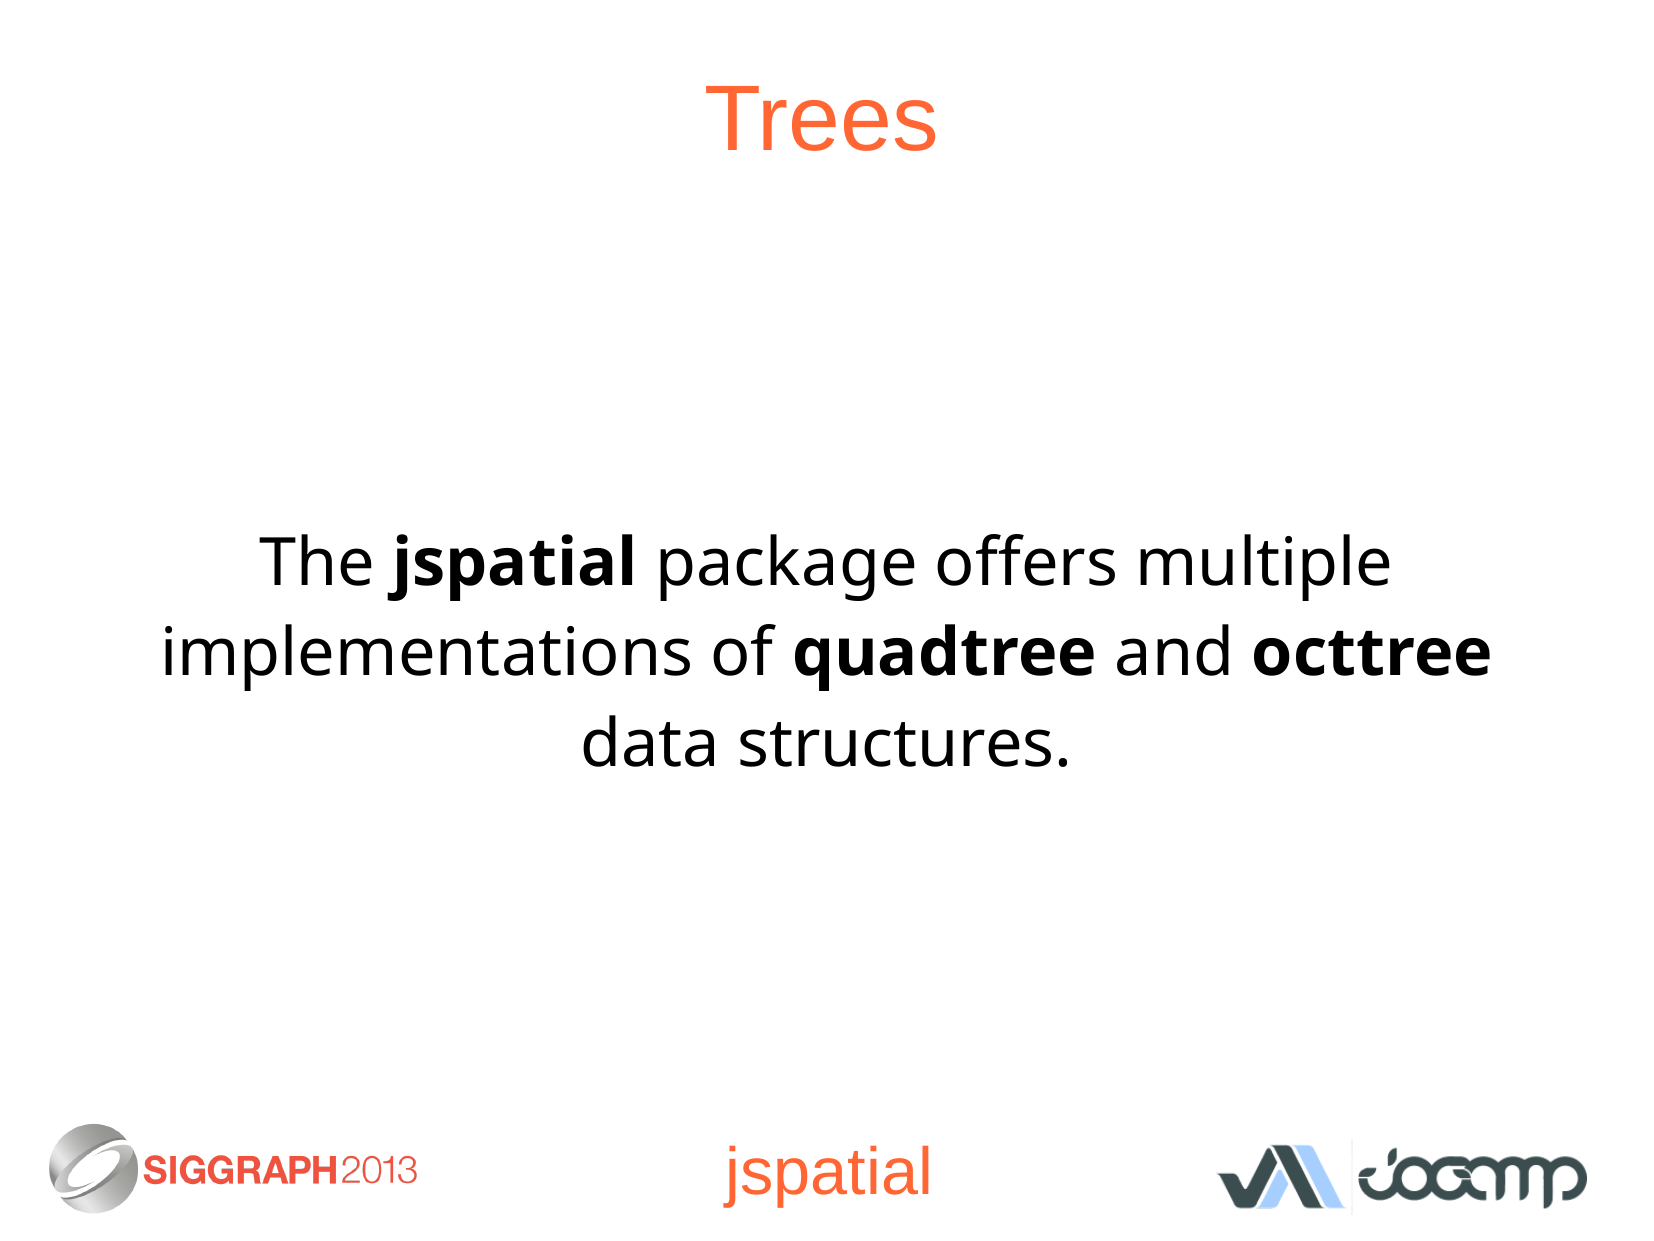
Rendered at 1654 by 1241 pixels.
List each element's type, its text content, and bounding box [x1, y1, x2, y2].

picture [45, 1122, 421, 1215]
picture [1215, 1139, 1587, 1215]
subtitle The jspatial package offers multiple implementations of quadtree and octtree data structures. [82, 290, 1571, 1010]
title jspatial [642, 1125, 1016, 1217]
title Trees [68, 49, 1576, 188]
